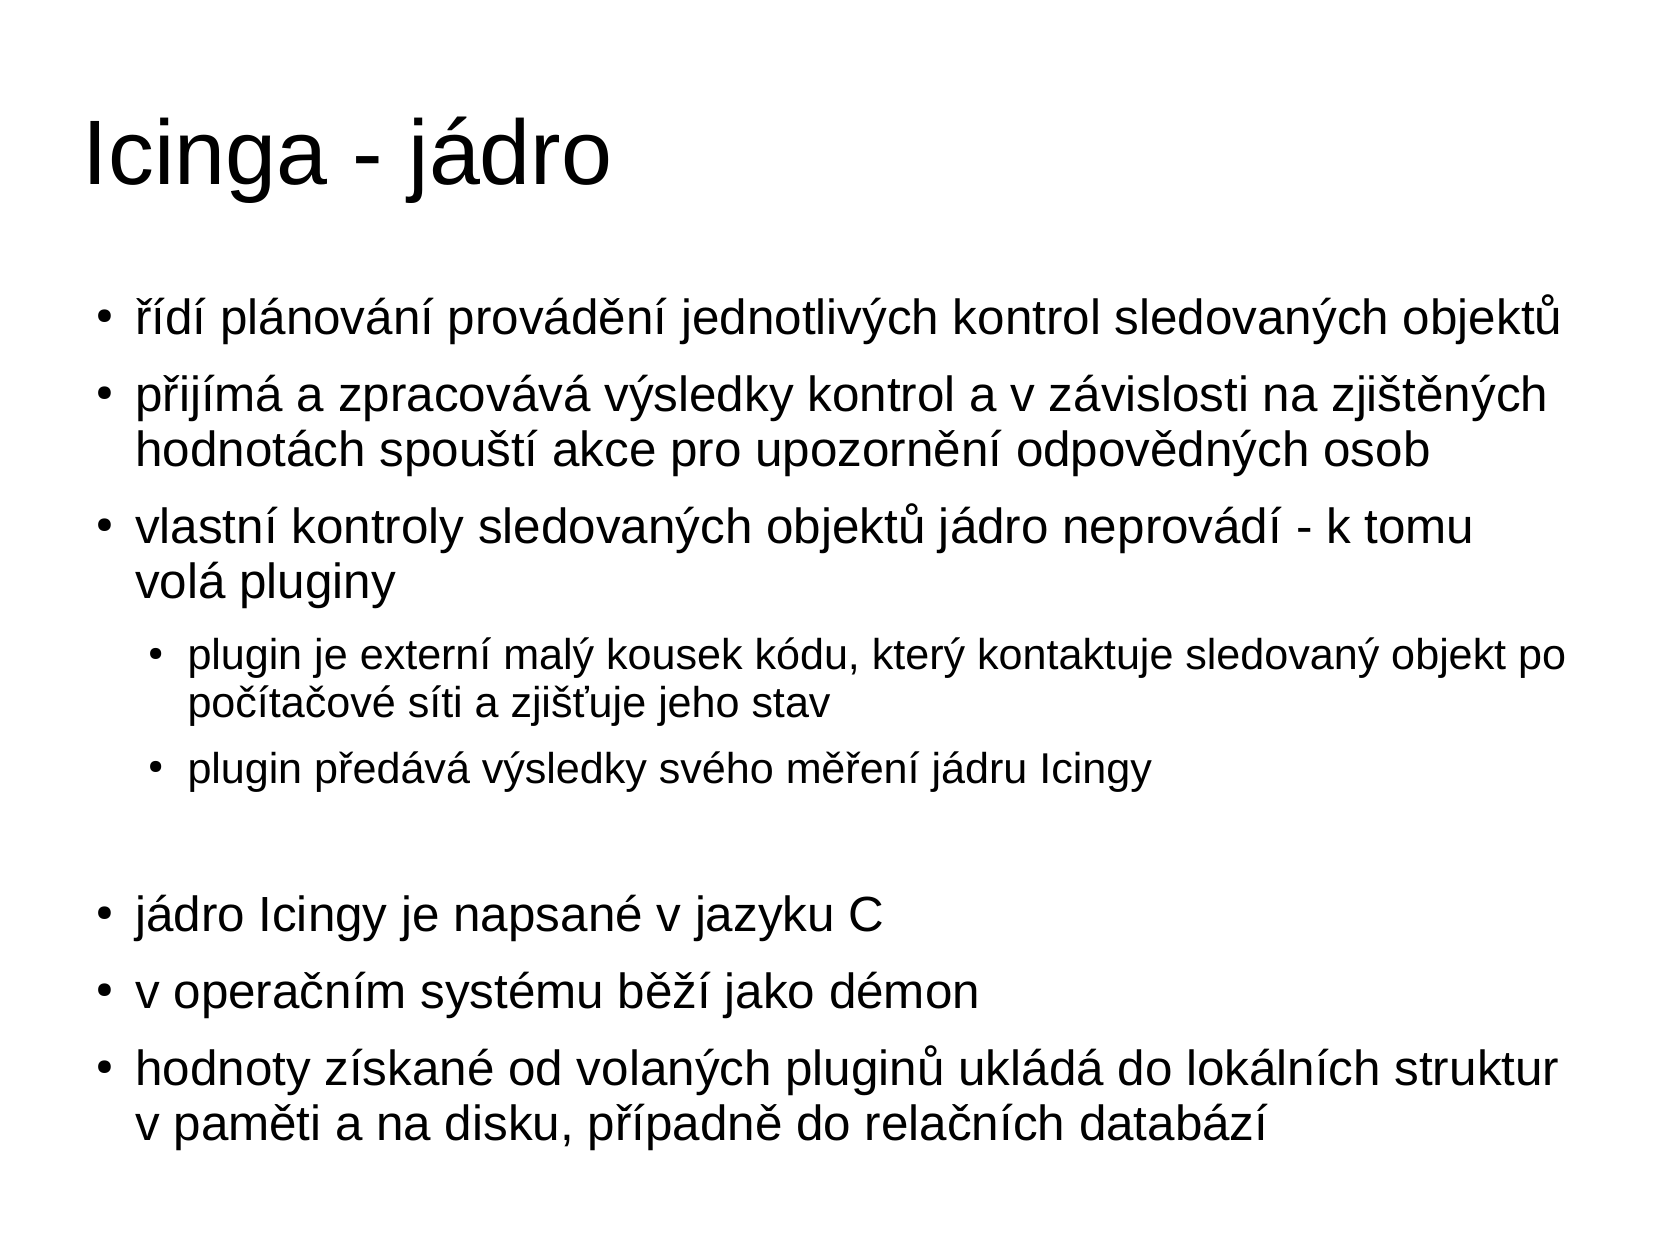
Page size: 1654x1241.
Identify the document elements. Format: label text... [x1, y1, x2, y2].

list řídí plánování provádění jednotlivých kontrol sledovaných objektů přijímá a zpracovává výsledky kontrol a v závislosti na zjištěných hodnotách spouští akce pro upozornění odpovědných osob vlastní kontroly sledovaných objektů jádro neprovádí - k tomu volá pluginy plugin je externí malý kousek kódu, který kontaktuje sledovaný objekt po počítačové síti a zjišťuje jeho stav plugin předává výsledky svého měření jádru Icingy jádro Icingy je napsané v jazyku C v operačním systému běží jako démon hodnoty získané od volaných pluginů ukládá do lokálních struktur v paměti a na disku, případně do relačních databází [82, 290, 1571, 1211]
title Icinga - jádro [82, 49, 1571, 257]
